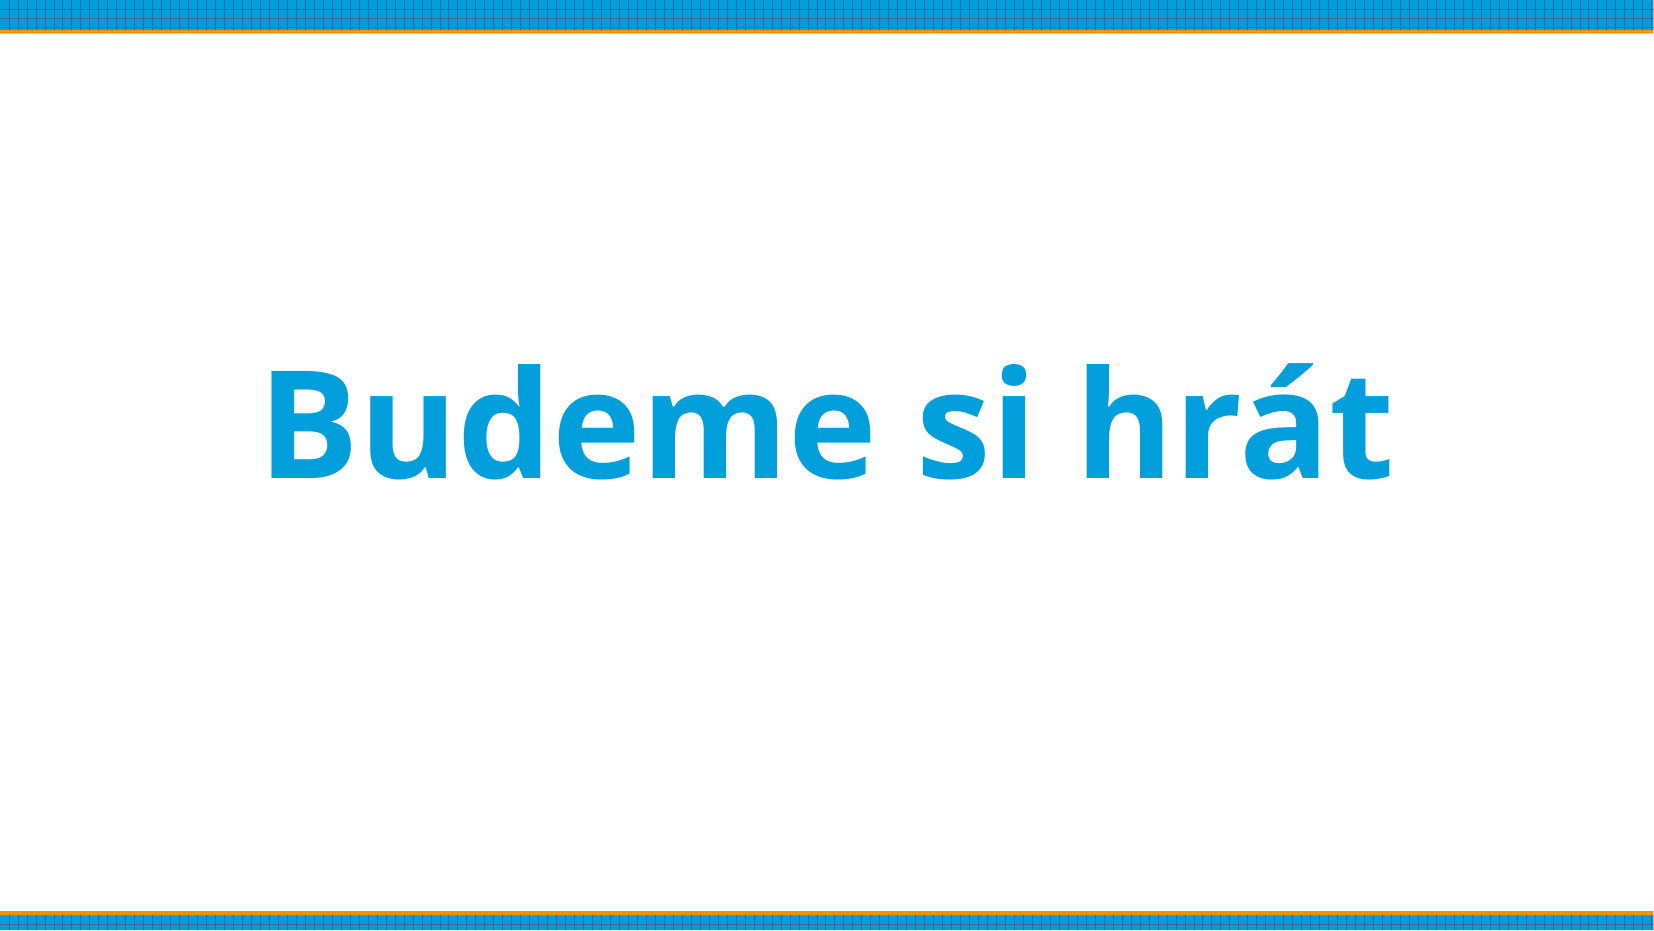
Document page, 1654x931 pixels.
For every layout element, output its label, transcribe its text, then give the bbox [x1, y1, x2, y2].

subtitle Budeme si hrát [88, 44, 1565, 798]
